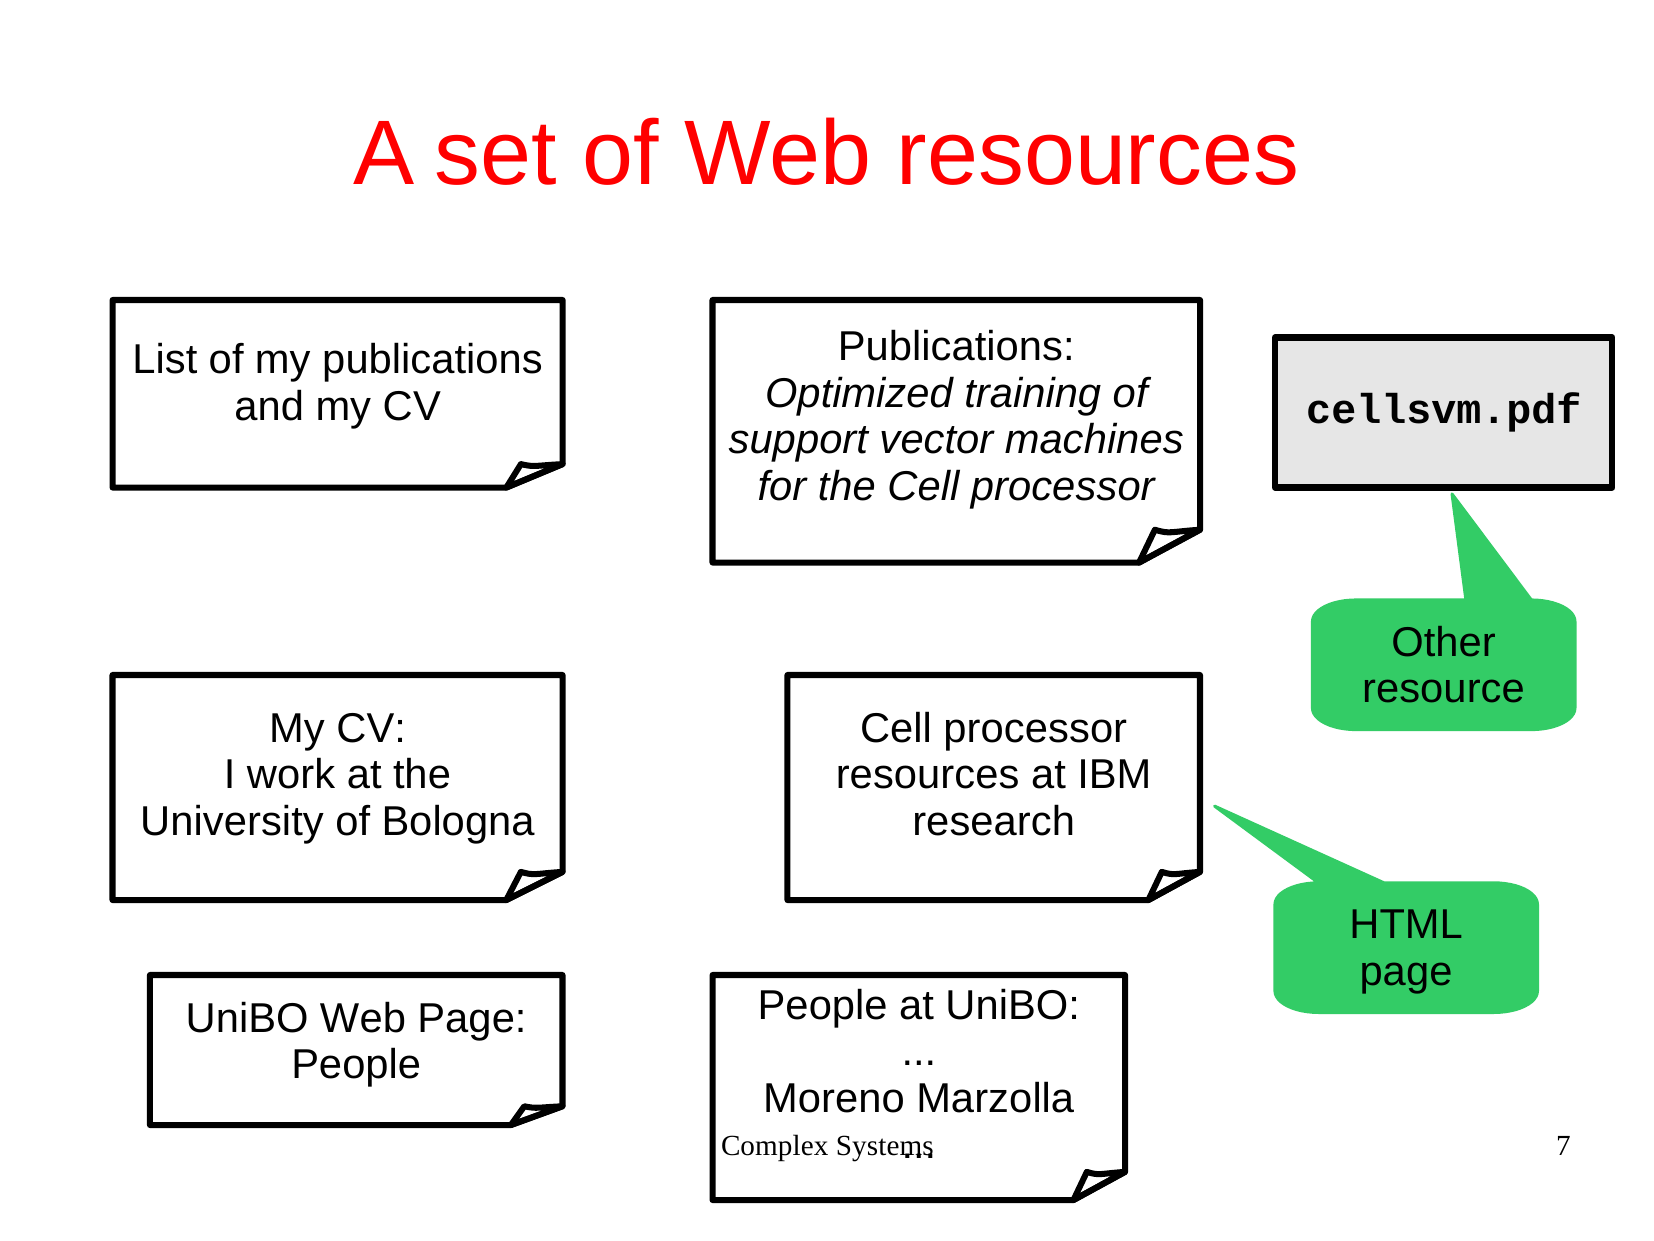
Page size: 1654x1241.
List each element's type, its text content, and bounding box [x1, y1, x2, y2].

title A set of Web resources [82, 49, 1571, 257]
text_box Publications: Optimized training of support vector machines for the Cell processor [712, 300, 1201, 563]
text_box HTML page [1214, 806, 1538, 1013]
text_box UniBO Web Page: People [149, 975, 563, 1126]
text_box Other resource [1312, 493, 1576, 730]
text_box List of my publications and my CV [112, 300, 563, 488]
text_box Cell processor resources at IBM research [787, 675, 1201, 901]
text_box My CV: I work at the University of Bologna [112, 675, 563, 901]
text_box cellsvm.pdf [1274, 337, 1613, 488]
text_box People at UniBO: ... Moreno Marzolla ... [712, 975, 1126, 1201]
